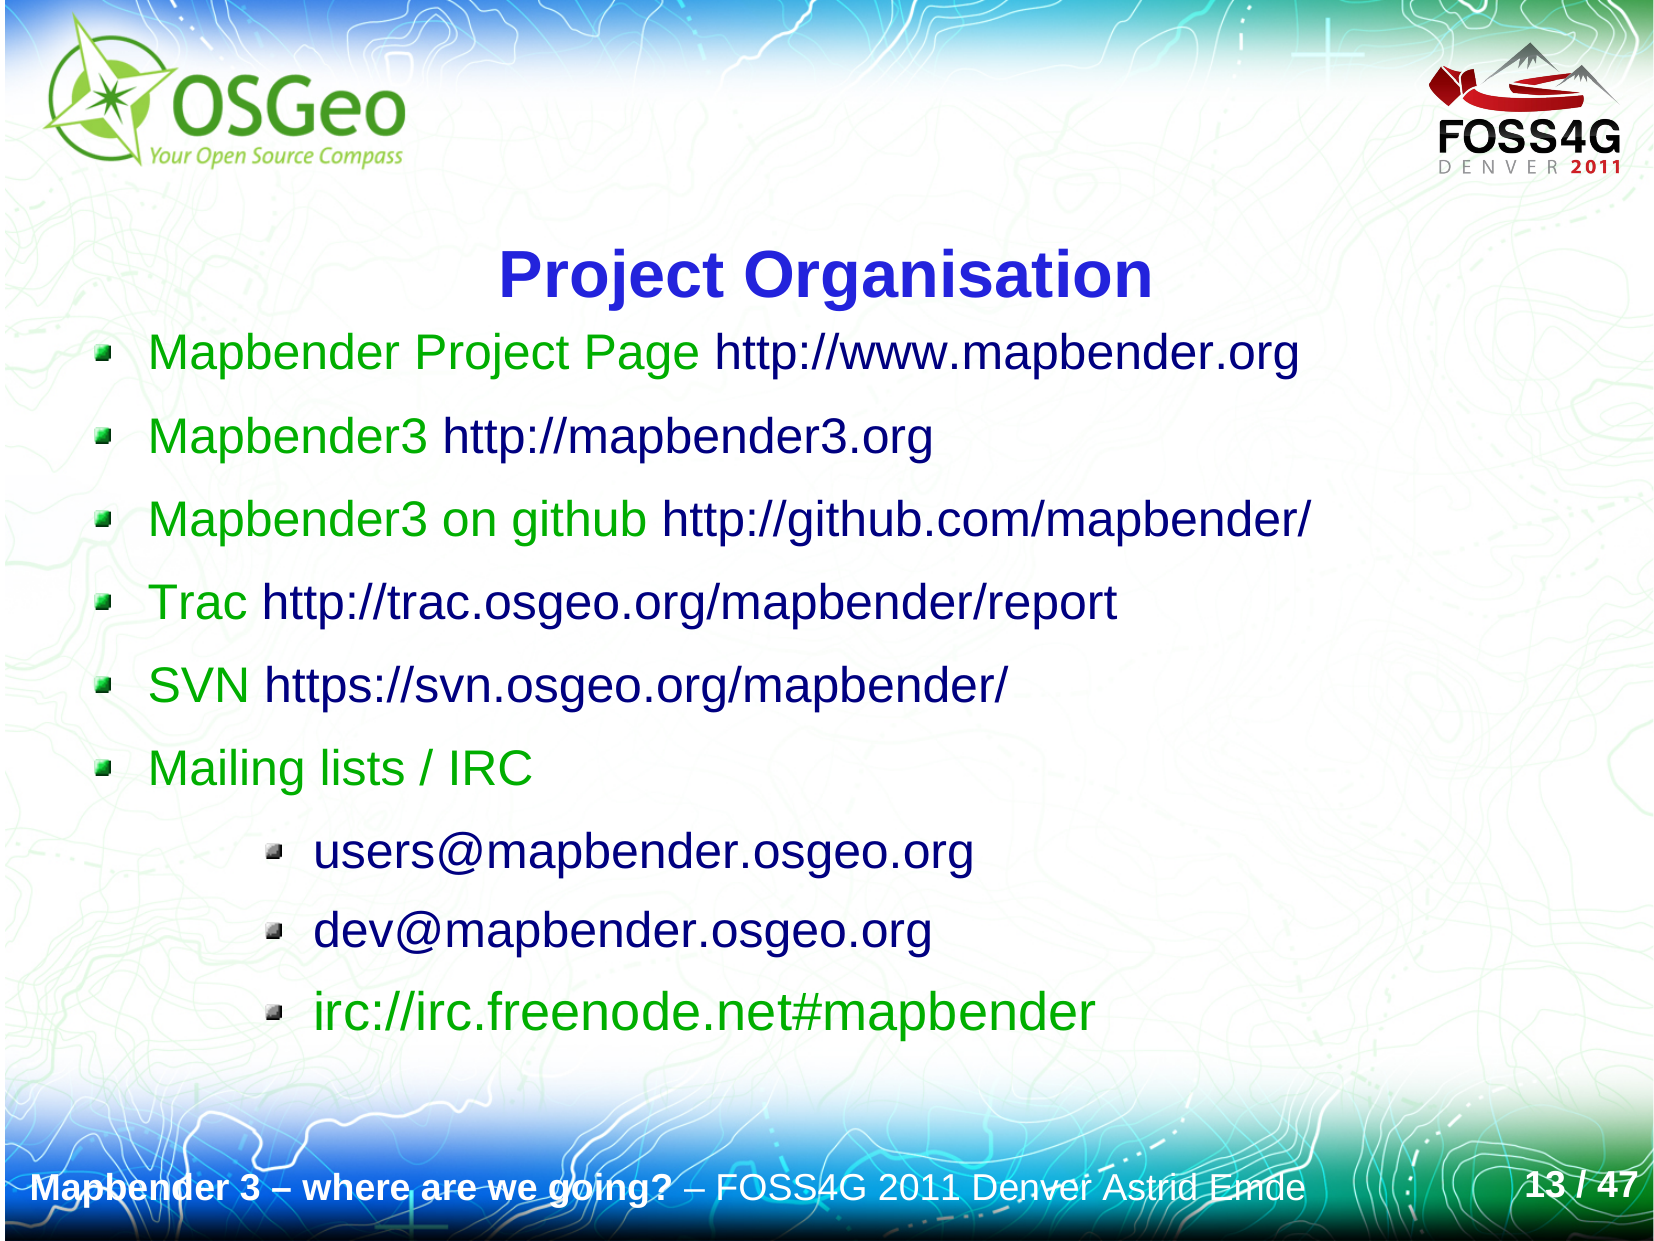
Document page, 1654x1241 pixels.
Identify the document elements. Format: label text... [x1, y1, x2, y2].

title Project Organisation [82, 208, 1571, 342]
picture [5, 0, 1654, 1241]
list Mapbender Project Page http://www.mapbender.org Mapbender3 http://mapbender3.org Mapbender3 on github http://github.com/mapbender/ Trac http://trac.osgeo.org/mapbender/report SVN https://svn.osgeo.org/mapbender/ Mailing lists / IRC users@mapbender.osgeo.org dev@mapbender.osgeo.org irc://irc.freenode.net#mapbender [76, 324, 1565, 1129]
